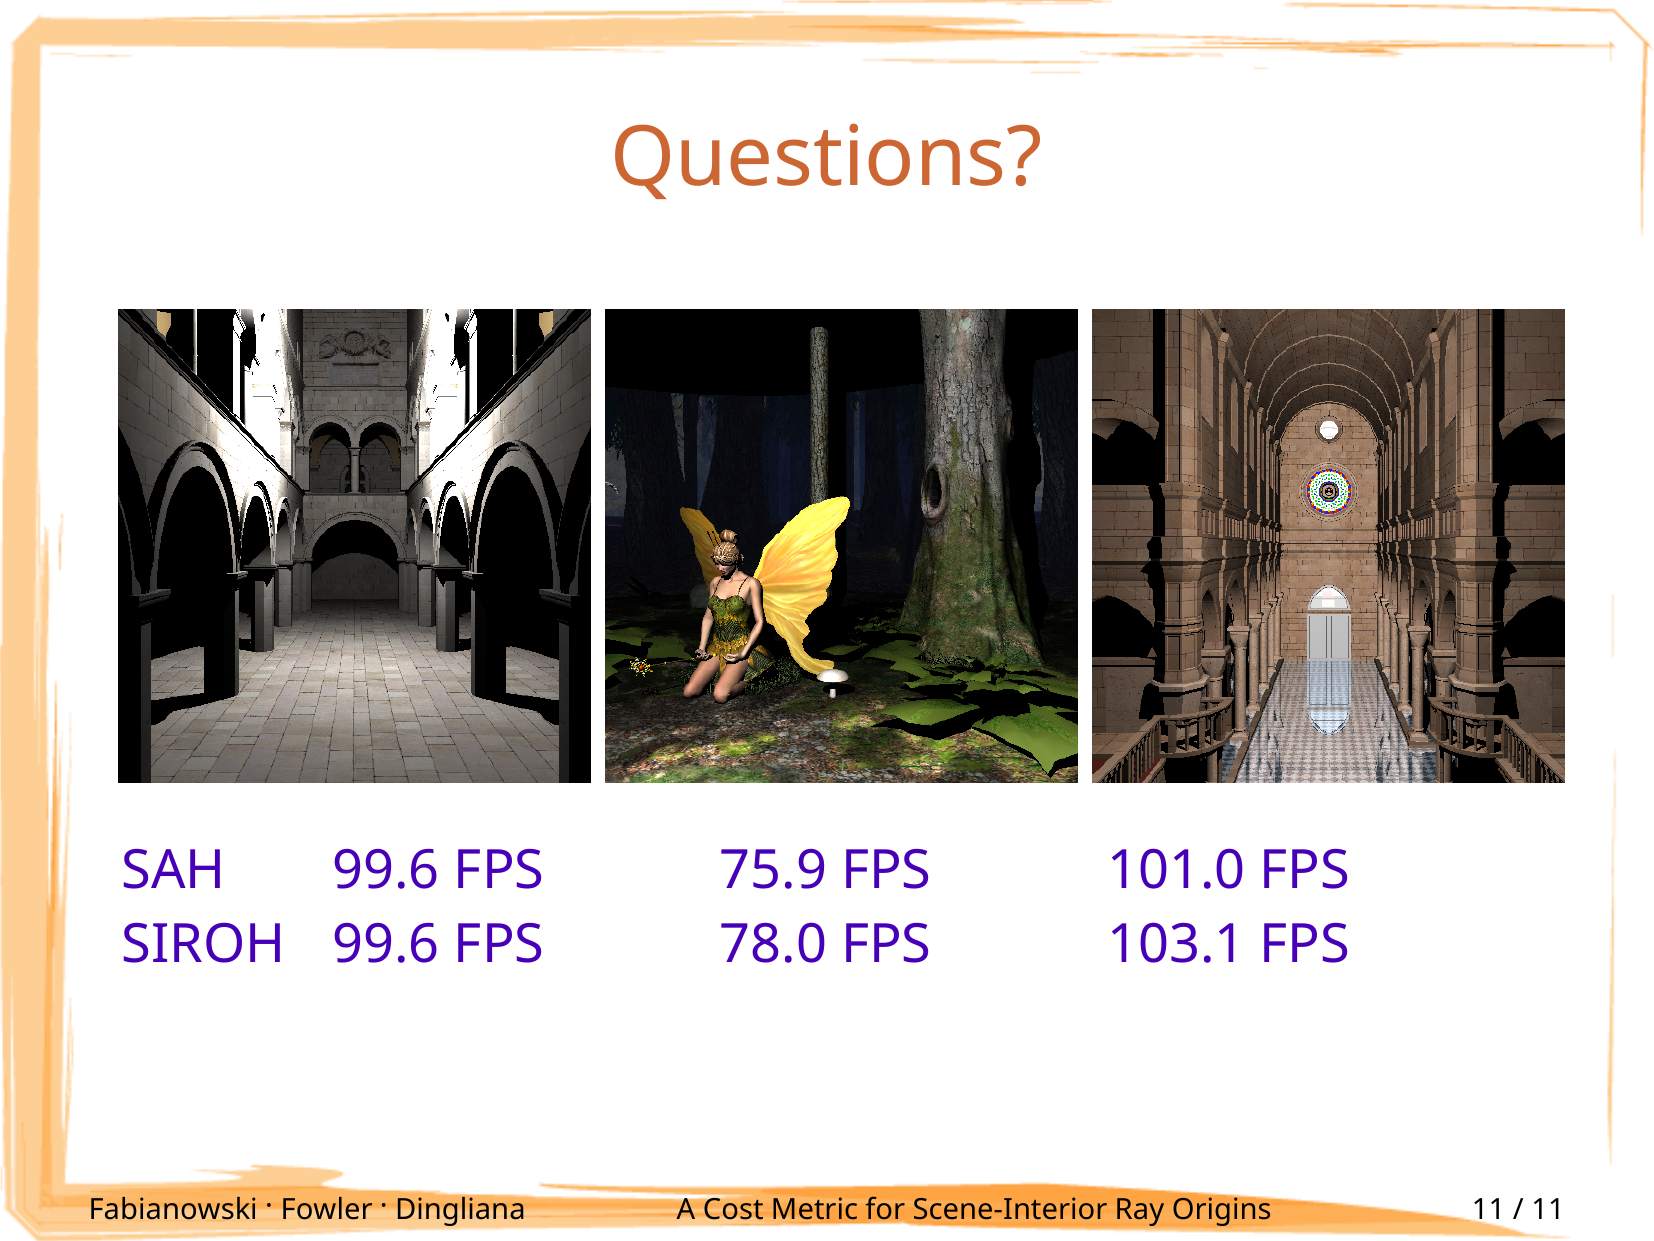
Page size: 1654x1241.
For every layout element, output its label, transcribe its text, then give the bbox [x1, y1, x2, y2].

title Questions? [82, 56, 1571, 250]
text_box 99.6 FPS 99.6 FPS [318, 823, 591, 970]
picture [0, 0, 1654, 1241]
text_box SAH SIROH [106, 823, 318, 970]
text_box 75.9 FPS 78.0 FPS [705, 823, 979, 970]
text_box 101.0 FPS 103.1 FPS [1092, 823, 1400, 970]
